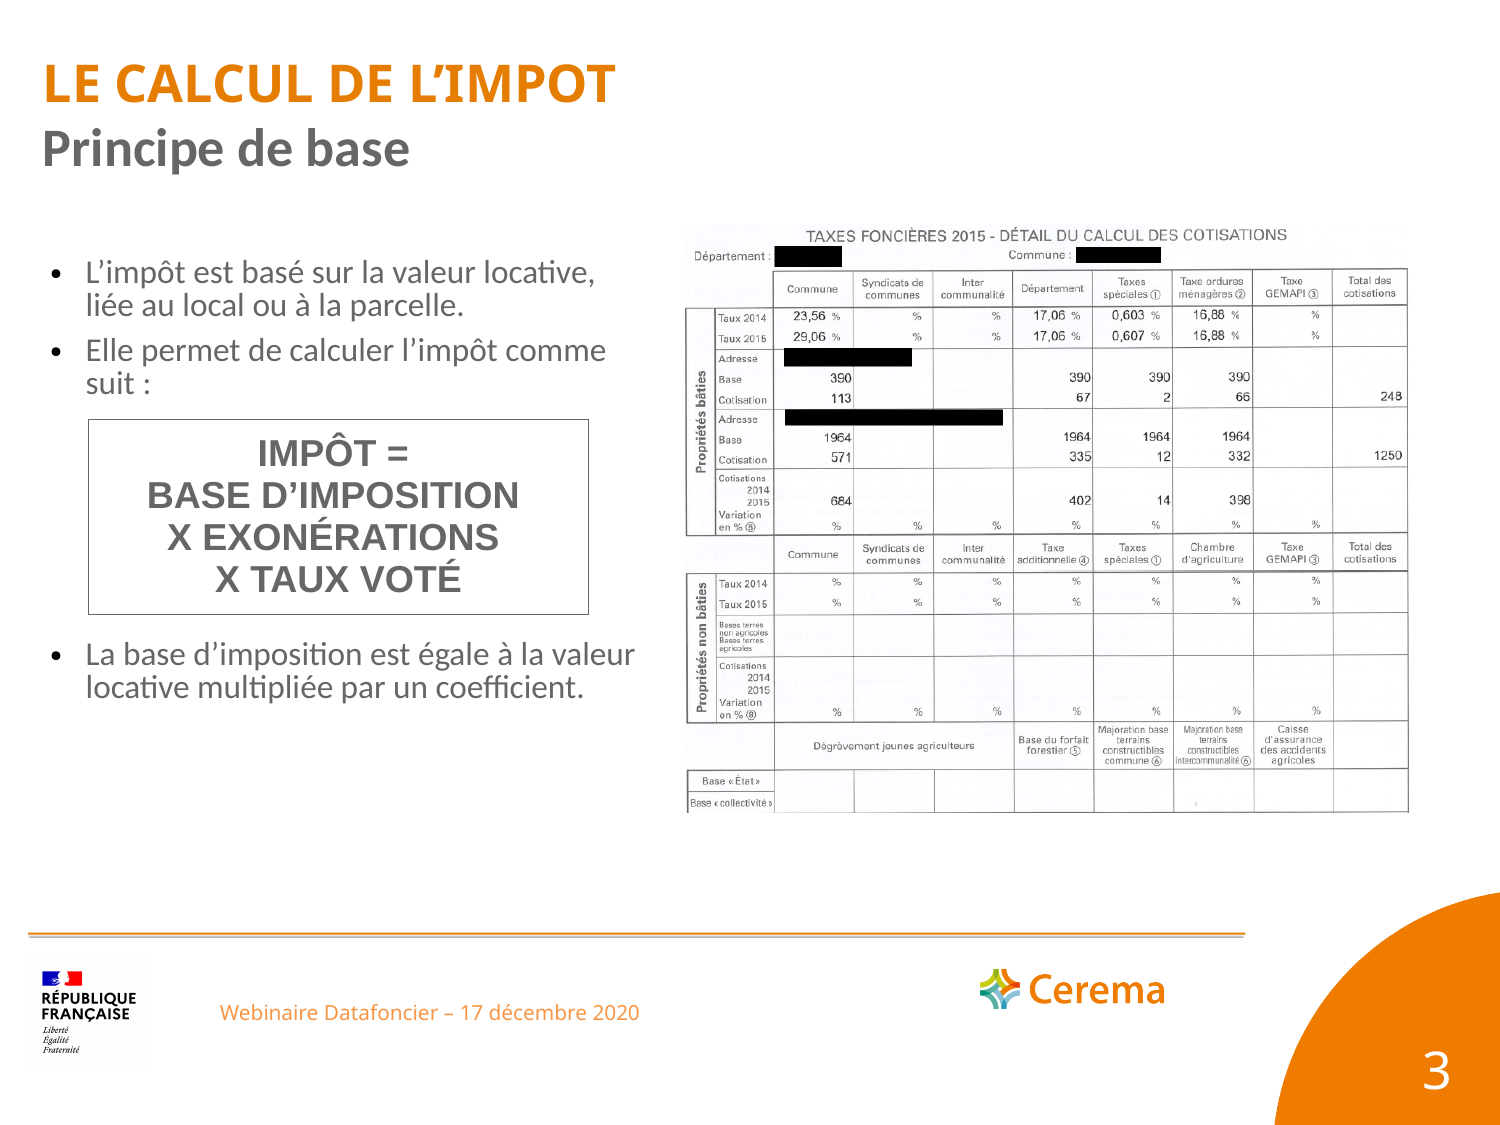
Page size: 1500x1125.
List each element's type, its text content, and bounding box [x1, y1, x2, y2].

picture [28, 957, 150, 1068]
text_box <numéro> [1407, 1029, 1456, 1116]
text_box Le calcul de l’impot [28, 6, 1470, 158]
picture [1272, 891, 1500, 1125]
text_box Principe de base [28, 118, 1458, 188]
text_box Webinaire Datafoncier – 17 décembre 2020 [212, 992, 787, 1032]
text_box IMPÔT = BASE D’IMPOSITION X EXONÉRATIONS X TAUX VOTÉ [88, 419, 589, 615]
picture [960, 954, 1189, 1029]
text_box L’impôt est basé sur la valeur locative, liée au local ou à la parcelle. Elle permet de calculer l’impôt comme suit : La base d’imposition est égale à la valeur locative multipliée par un coefficient. [35, 217, 662, 976]
picture [685, 224, 1418, 822]
